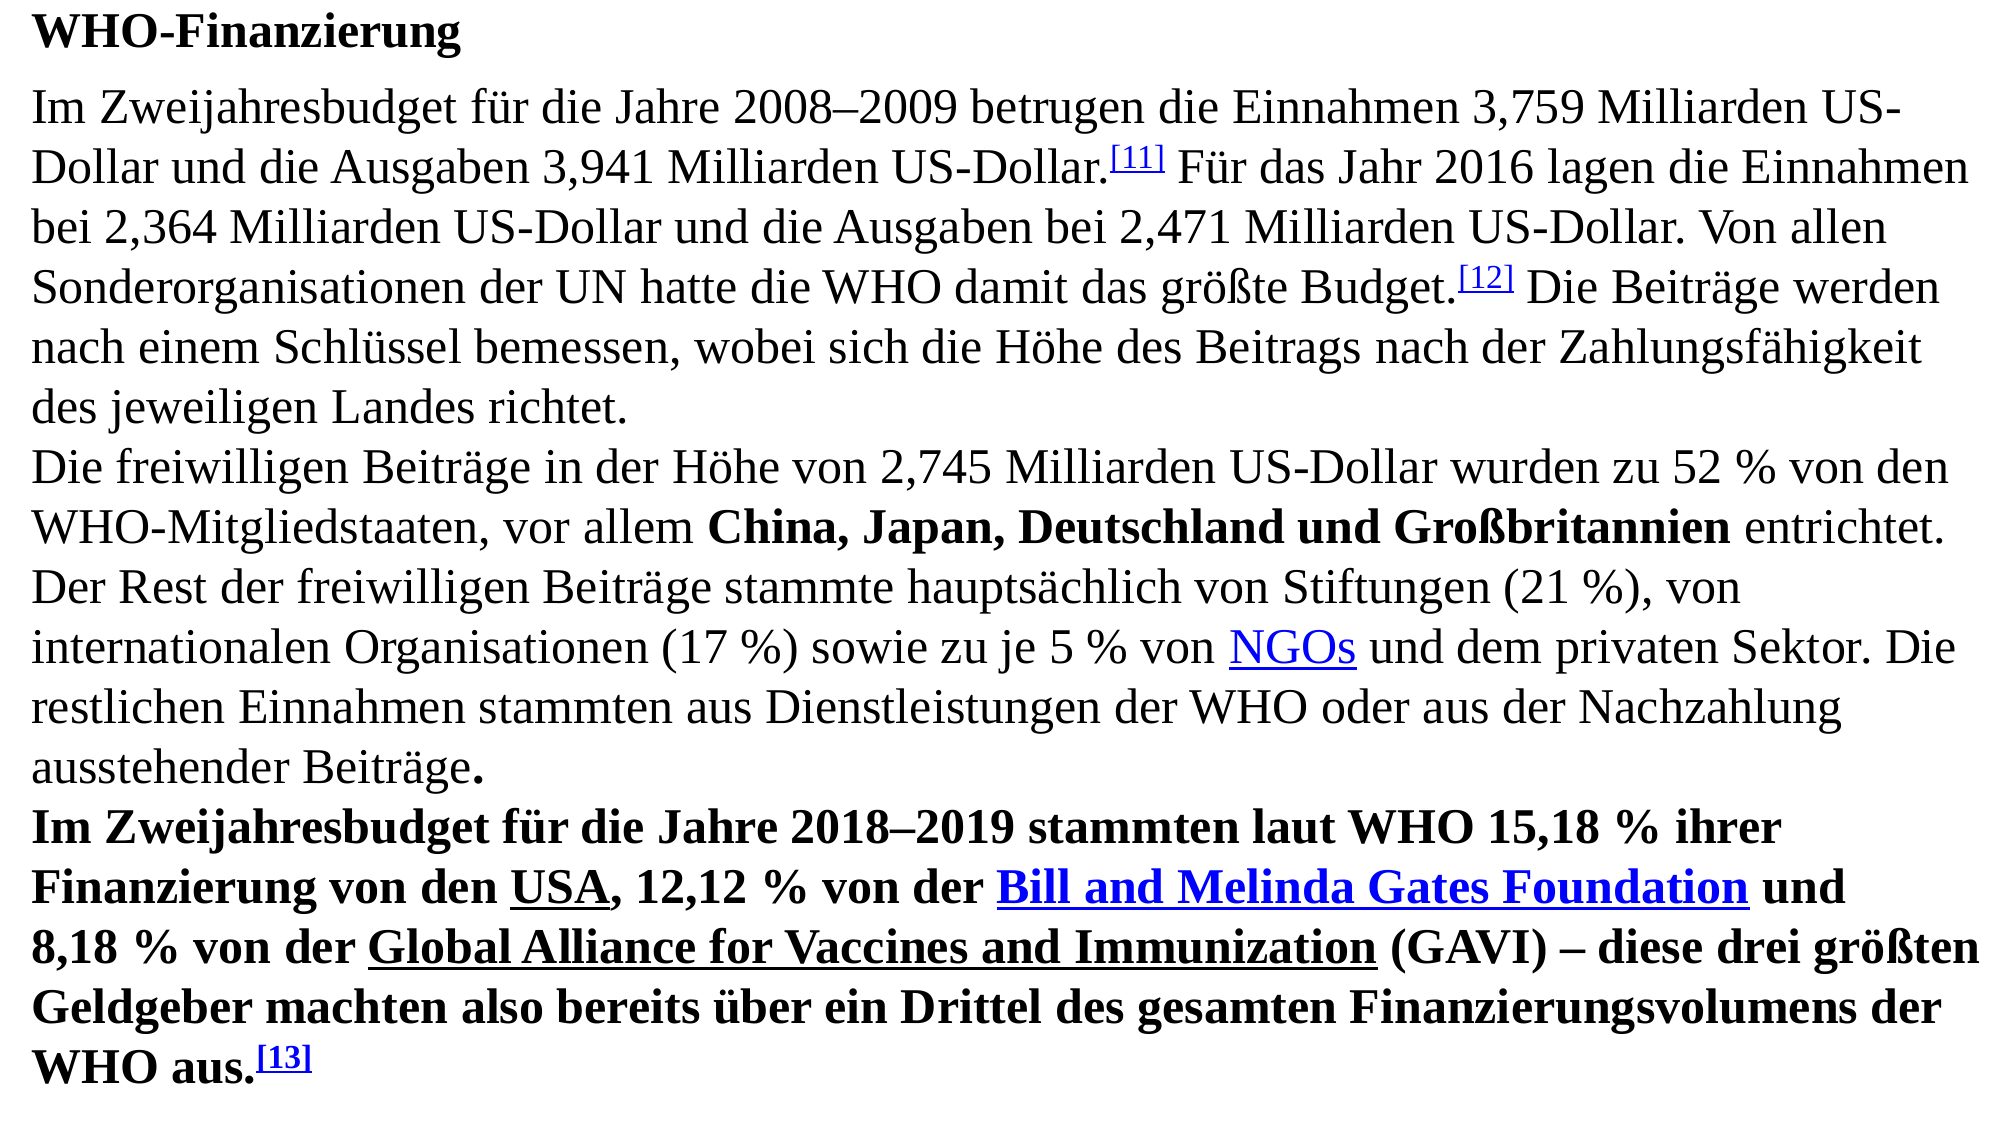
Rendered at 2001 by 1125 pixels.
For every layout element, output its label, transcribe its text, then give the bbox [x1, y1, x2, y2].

text_box WHO-Finanzierung Im Zweijahresbudget für die Jahre 2008–2009 betrugen die Einnahmen 3,759 Milliarden US-Dollar und die Ausgaben 3,941 Milliarden US-Dollar.[11] Für das Jahr 2016 lagen die Einnahmen bei 2,364 Milliarden US-Dollar und die Ausgaben bei 2,471 Milliarden US-Dollar. Von allen Sonderorganisationen der UN hatte die WHO damit das größte Budget.[12] Die Beiträge werden nach einem Schlüssel bemessen, wobei sich die Höhe des Beitrags nach der Zahlungsfähigkeit des jeweiligen Landes richtet. Die freiwilligen Beiträge in der Höhe von 2,745 Milliarden US-Dollar wurden zu 52 % von den WHO-Mitgliedstaaten, vor allem China, Japan, Deutschland und Großbritannien entrichtet. Der Rest der freiwilligen Beiträge stammte hauptsächlich von Stiftungen (21 %), von internationalen Organisationen (17 %) sowie zu je 5 % von NGOs und dem privaten Sektor. Die restlichen Einnahmen stammten aus Dienstleistungen der WHO oder aus der Nachzahlung ausstehender Beiträge. Im Zweijahresbudget für die Jahre 2018–2019 stammten laut WHO 15,18 % ihrer Finanzierung von den USA, 12,12 % von der Bill and Melinda Gates Foundation und 8,18 % von der Global Alliance for Vaccines and Immunization (GAVI) – diese drei größten Geldgeber machten also bereits über ein Drittel des gesamten Finanzierungsvolumens der WHO aus.[13] [16, 0, 2000, 1113]
